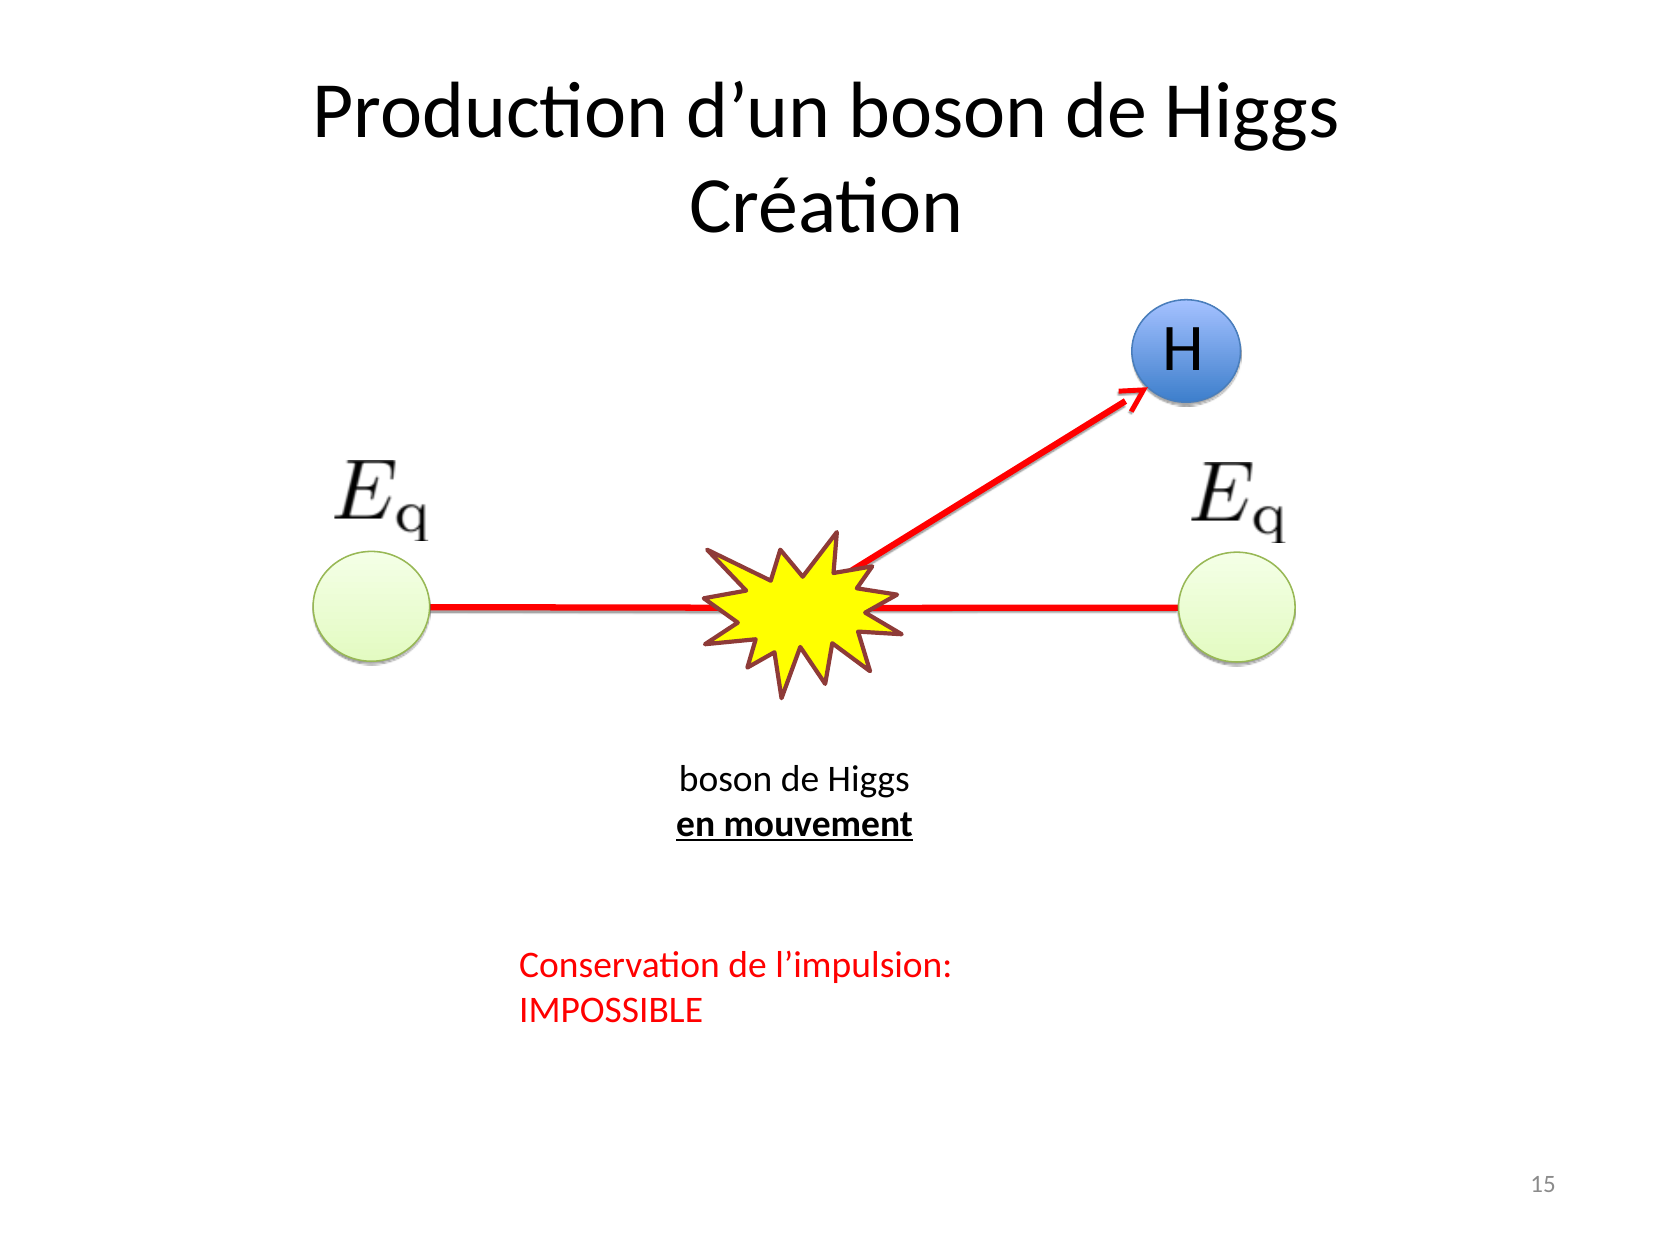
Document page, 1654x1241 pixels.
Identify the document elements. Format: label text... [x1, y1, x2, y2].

text_box H [1147, 296, 1221, 392]
picture [1191, 462, 1286, 543]
text_box [1178, 552, 1296, 663]
text_box [313, 551, 430, 662]
text_box [1221, 311, 1241, 391]
text_box [1131, 315, 1147, 387]
text_box [1153, 392, 1219, 403]
text_box Conservation de l’impulsion: IMPOSSIBLE [504, 933, 1075, 1083]
picture [334, 460, 429, 541]
title Production d’un boson de Higgs Création [82, 49, 1571, 257]
slide_number <numéro> [1185, 1149, 1571, 1216]
text_box boson de Higgs en mouvement [627, 746, 962, 852]
text_box [703, 532, 902, 699]
